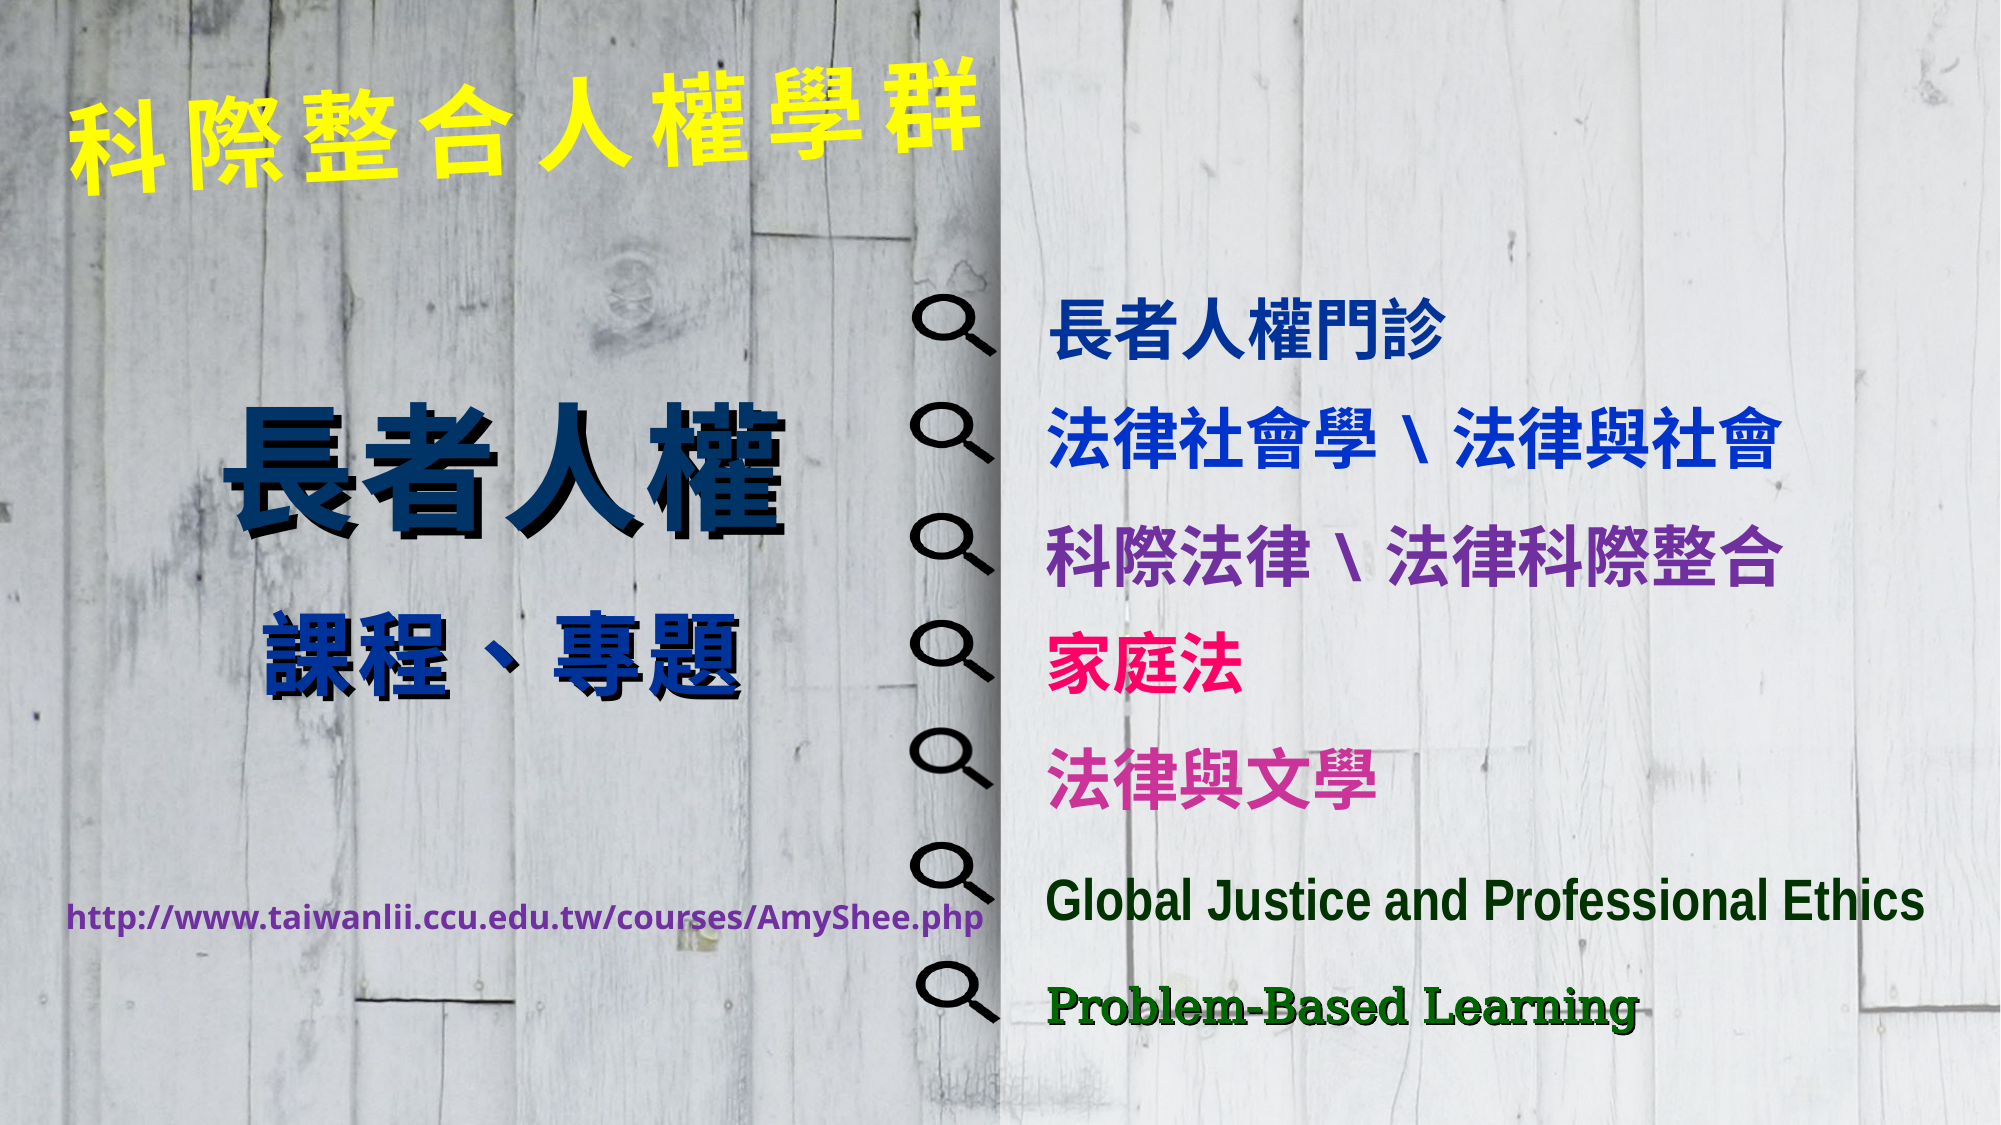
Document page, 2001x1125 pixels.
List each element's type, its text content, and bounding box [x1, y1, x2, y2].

picture [895, 610, 1012, 695]
list 長者人權門診 [1026, 254, 1825, 364]
picture [901, 950, 1017, 1036]
text_box http://www.taiwanlii.ccu.edu.tw/courses/AmyShee.php [54, 890, 1054, 942]
picture [895, 391, 1012, 476]
picture [895, 502, 1012, 588]
title 科際整合人權學群 [52, 30, 1057, 216]
text_box 法律與文學 [1024, 705, 1913, 835]
text_box 家庭法 [1024, 589, 1913, 705]
list 法律社會學\法律與社會 [1024, 364, 1943, 494]
picture [895, 831, 1012, 890]
picture [895, 717, 1011, 802]
list 科際法律\法律科際整合 [1024, 482, 1913, 589]
list 長者人權 課程、專題 [44, 221, 956, 868]
picture [897, 283, 1014, 369]
list Problem-Based Learning [1009, 933, 1808, 1063]
list Global Justice and Professional Ethics [1010, 824, 1977, 955]
